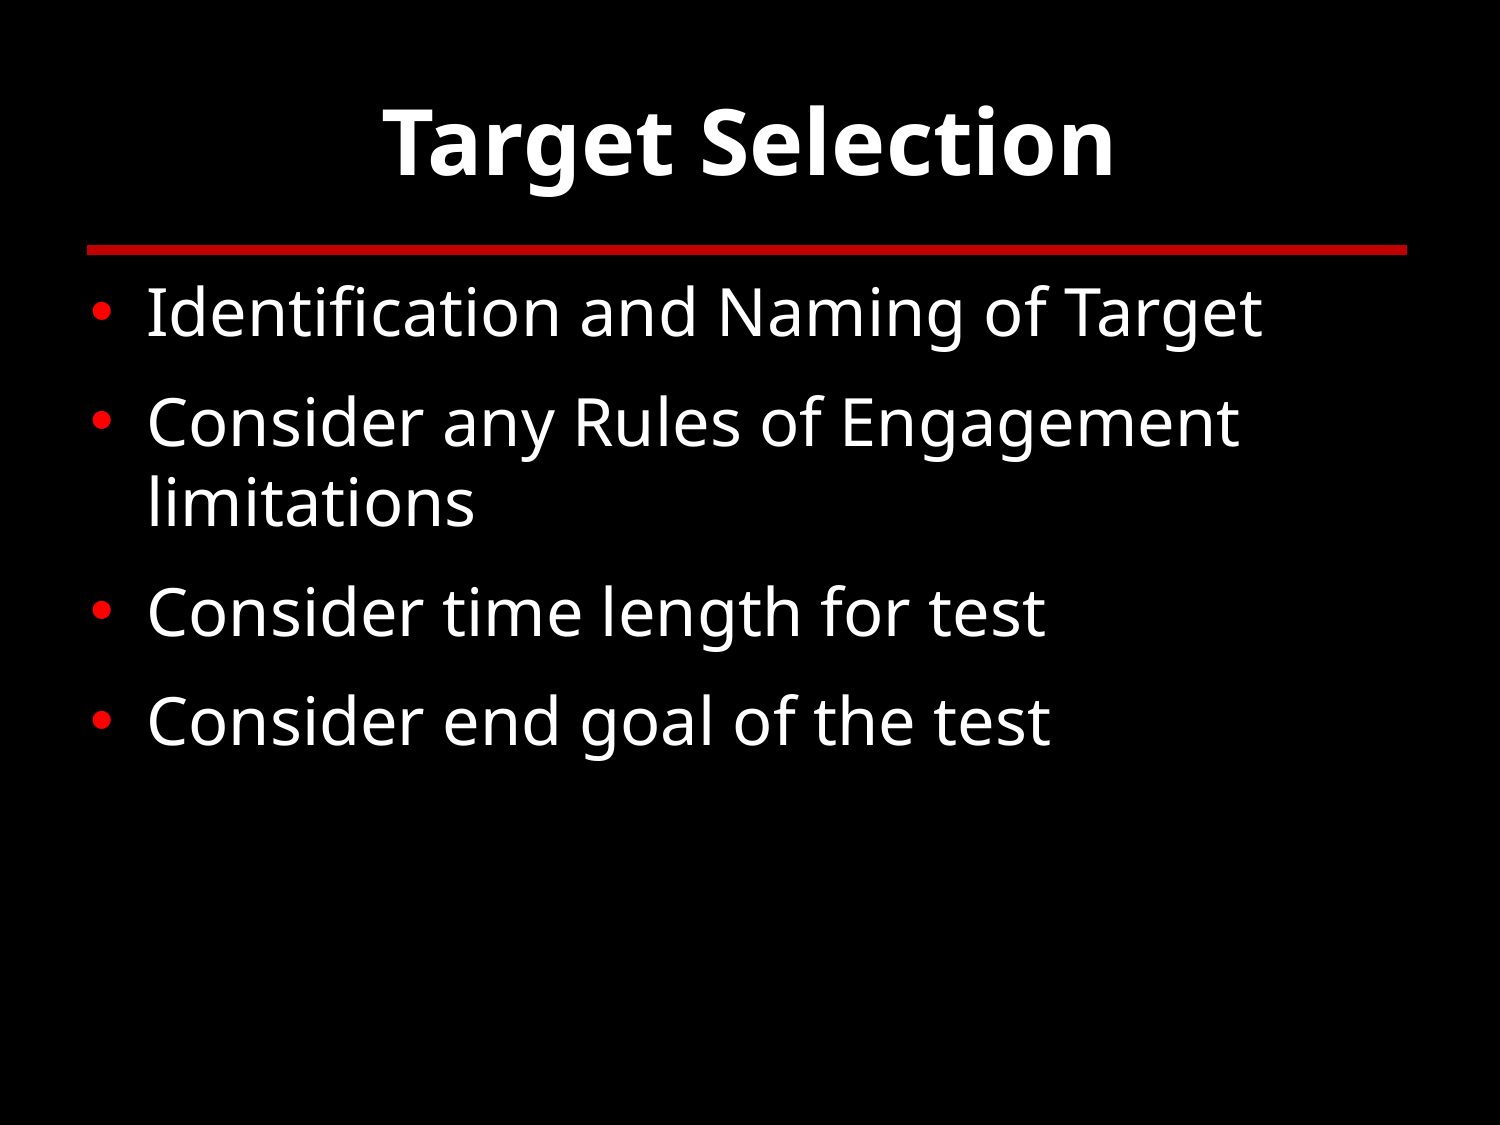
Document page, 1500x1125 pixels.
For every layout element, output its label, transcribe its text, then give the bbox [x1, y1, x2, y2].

title Target Selection [75, 45, 1425, 233]
list Identification and Naming of Target Consider any Rules of Engagement limitations Consider time length for test Consider end goal of the test [75, 262, 1425, 1005]
